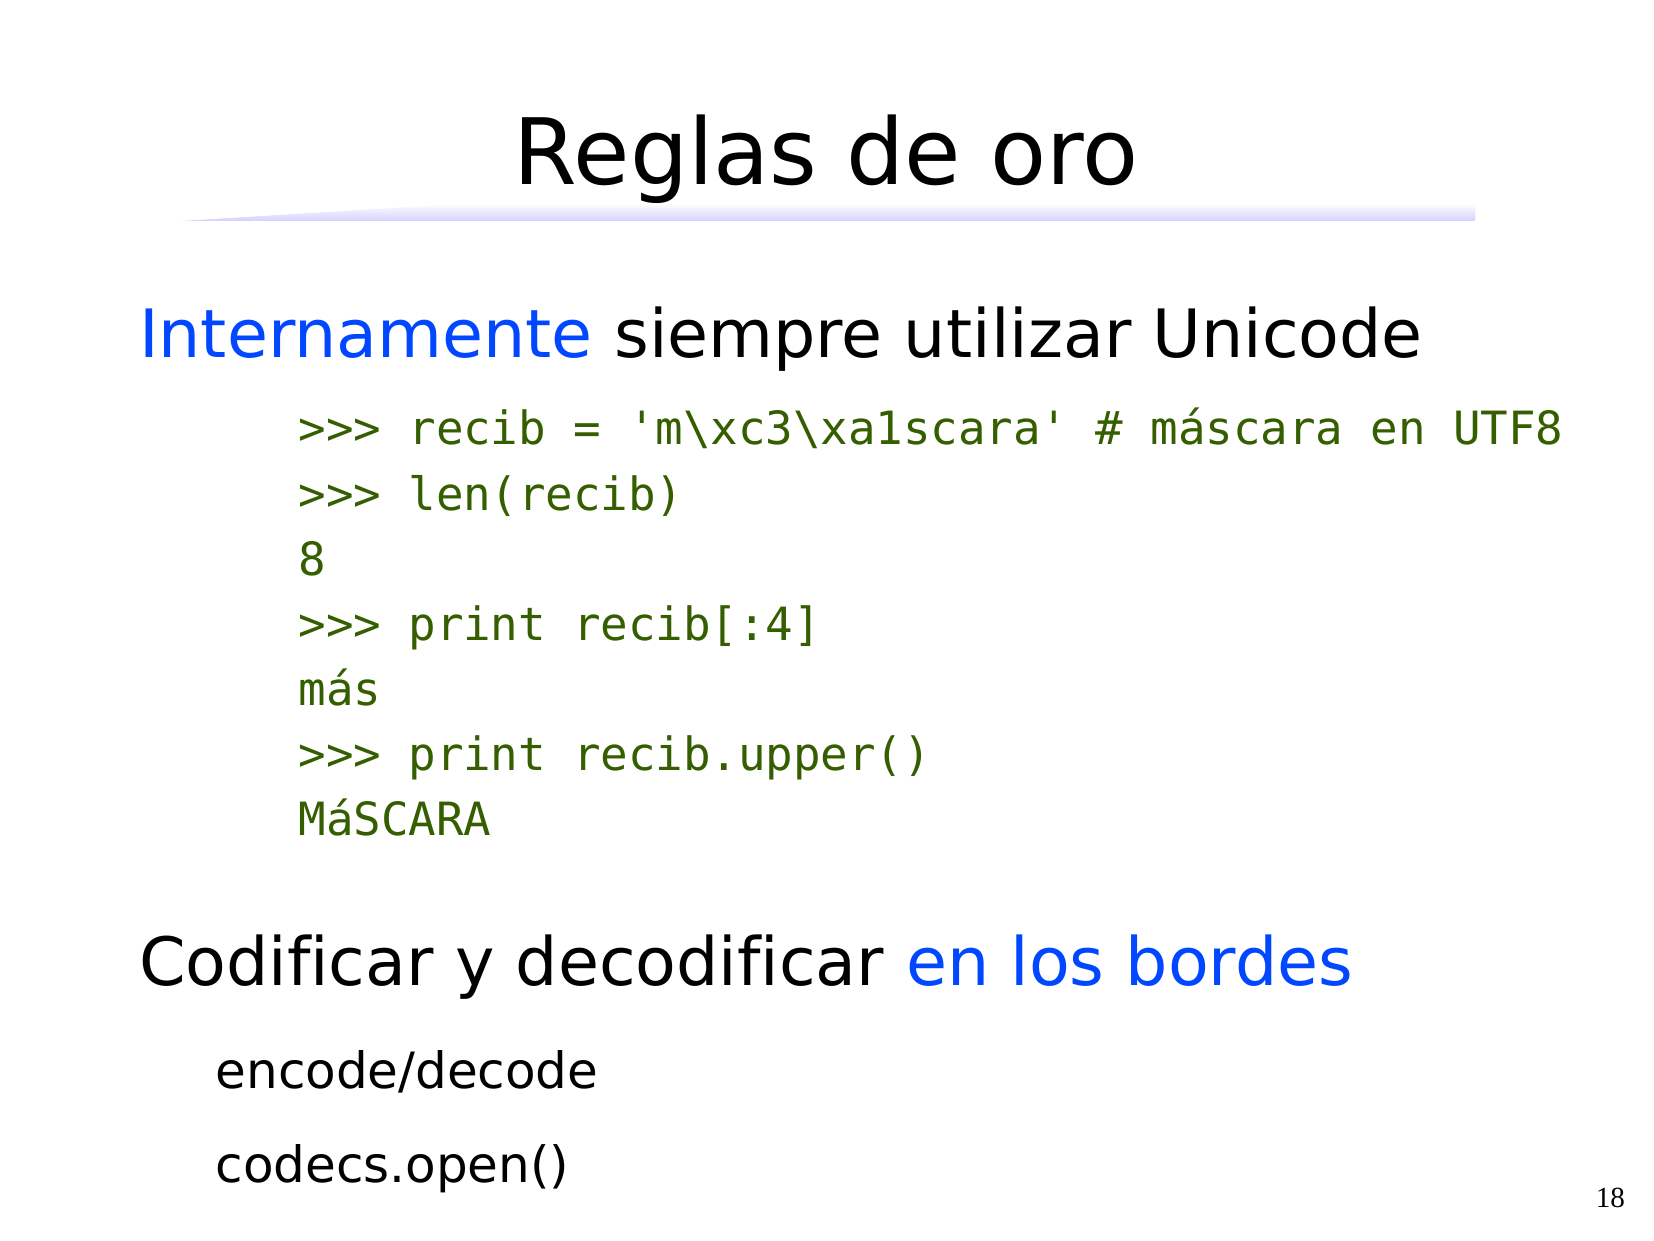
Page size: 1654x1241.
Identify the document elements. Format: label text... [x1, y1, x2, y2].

list Internamente siempre utilizar Unicode >>> recib = 'm\xc3\xa1scara' # máscara en UTF8 >>> len(recib) 8 >>> print recib[:4] más >>> print recib.upper() MáSCARA Codificar y decodificar en los bordes encode/decode codecs.open() [121, 295, 1610, 1195]
title Reglas de oro [82, 49, 1571, 257]
